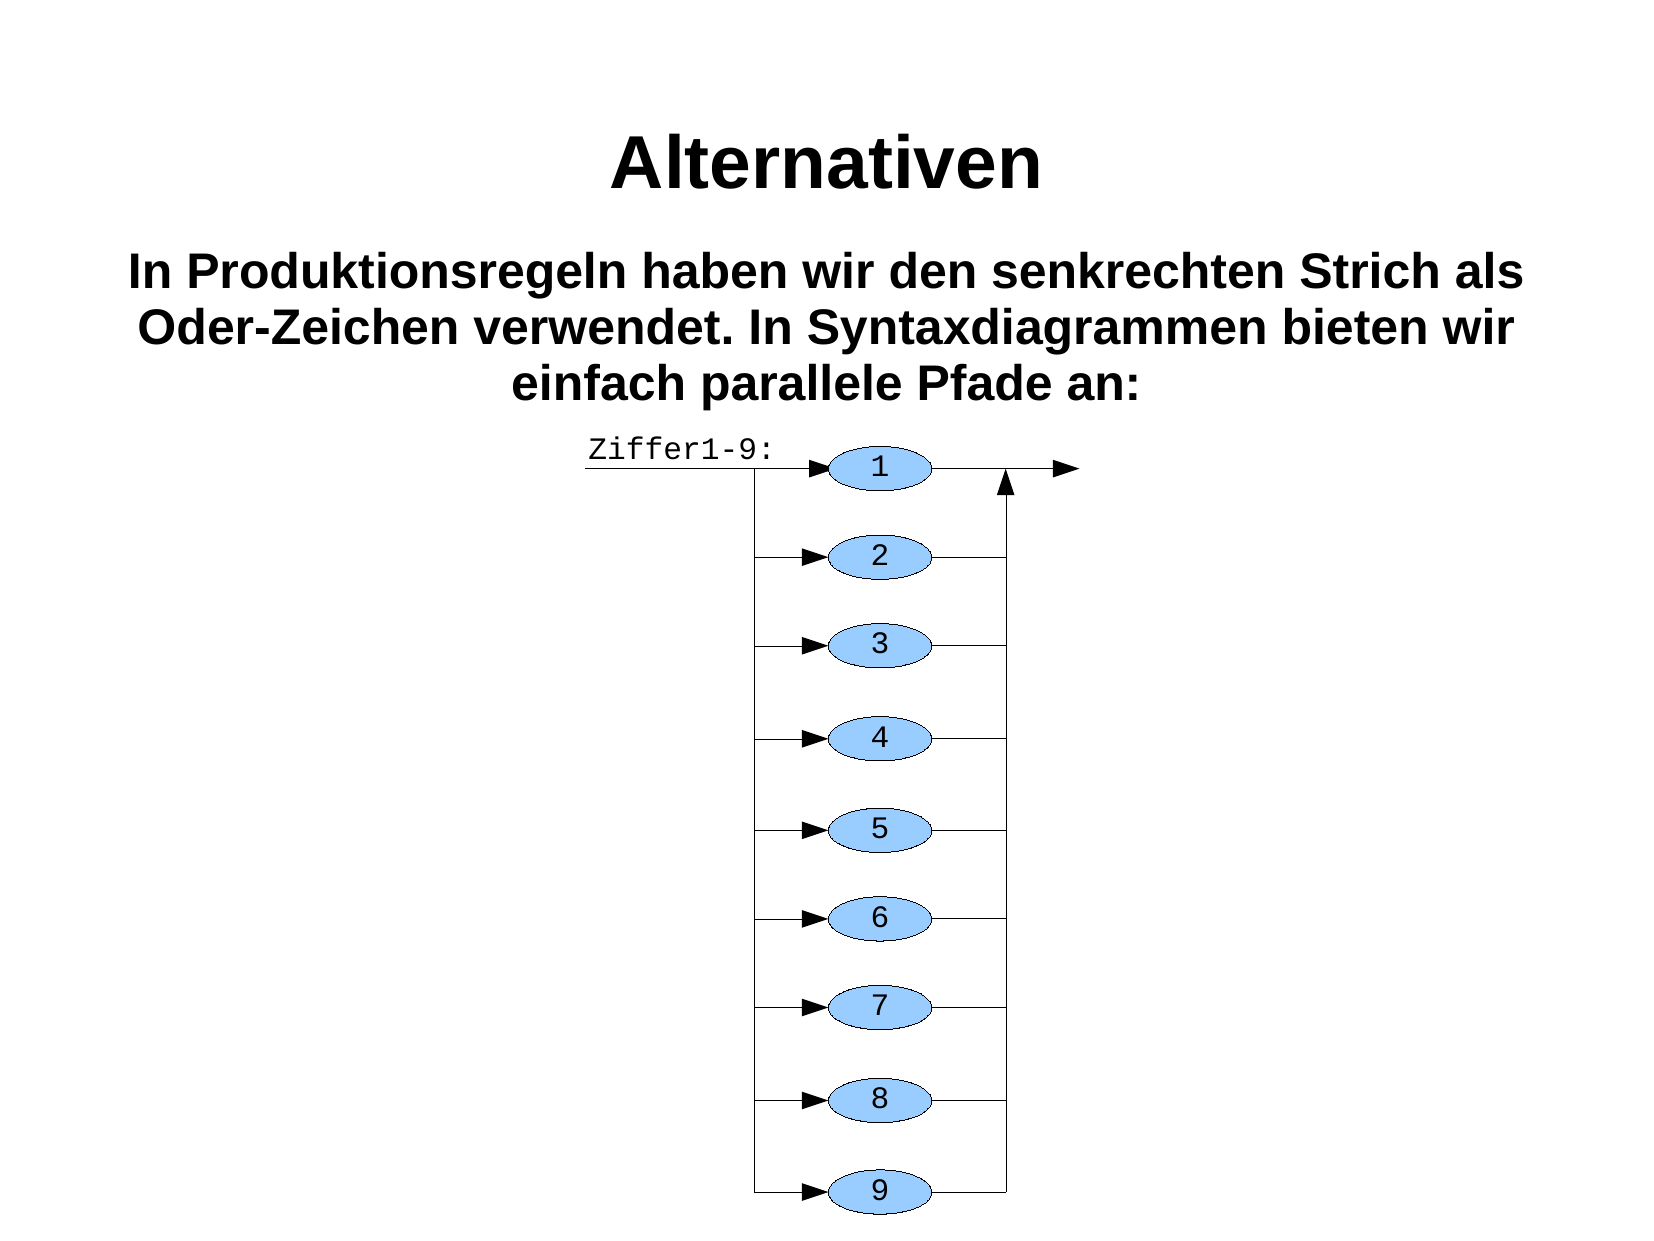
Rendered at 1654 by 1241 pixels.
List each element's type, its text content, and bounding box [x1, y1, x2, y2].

text_box 2 [828, 535, 932, 580]
text_box 4 [828, 716, 932, 761]
text_box In Produktionsregeln haben wir den senkrechten Strich als Oder-Zeichen verwendet. In Syntaxdiagrammen bieten wir einfach parallele Pfade an: [59, 236, 1595, 423]
text_box 1 [828, 446, 932, 491]
text_box 9 [828, 1169, 932, 1215]
title Alternativen [88, 78, 1565, 236]
text_box 3 [828, 623, 932, 668]
text_box 7 [828, 985, 932, 1030]
text_box 5 [828, 808, 932, 853]
text_box 6 [828, 896, 932, 942]
text_box 8 [828, 1078, 932, 1123]
